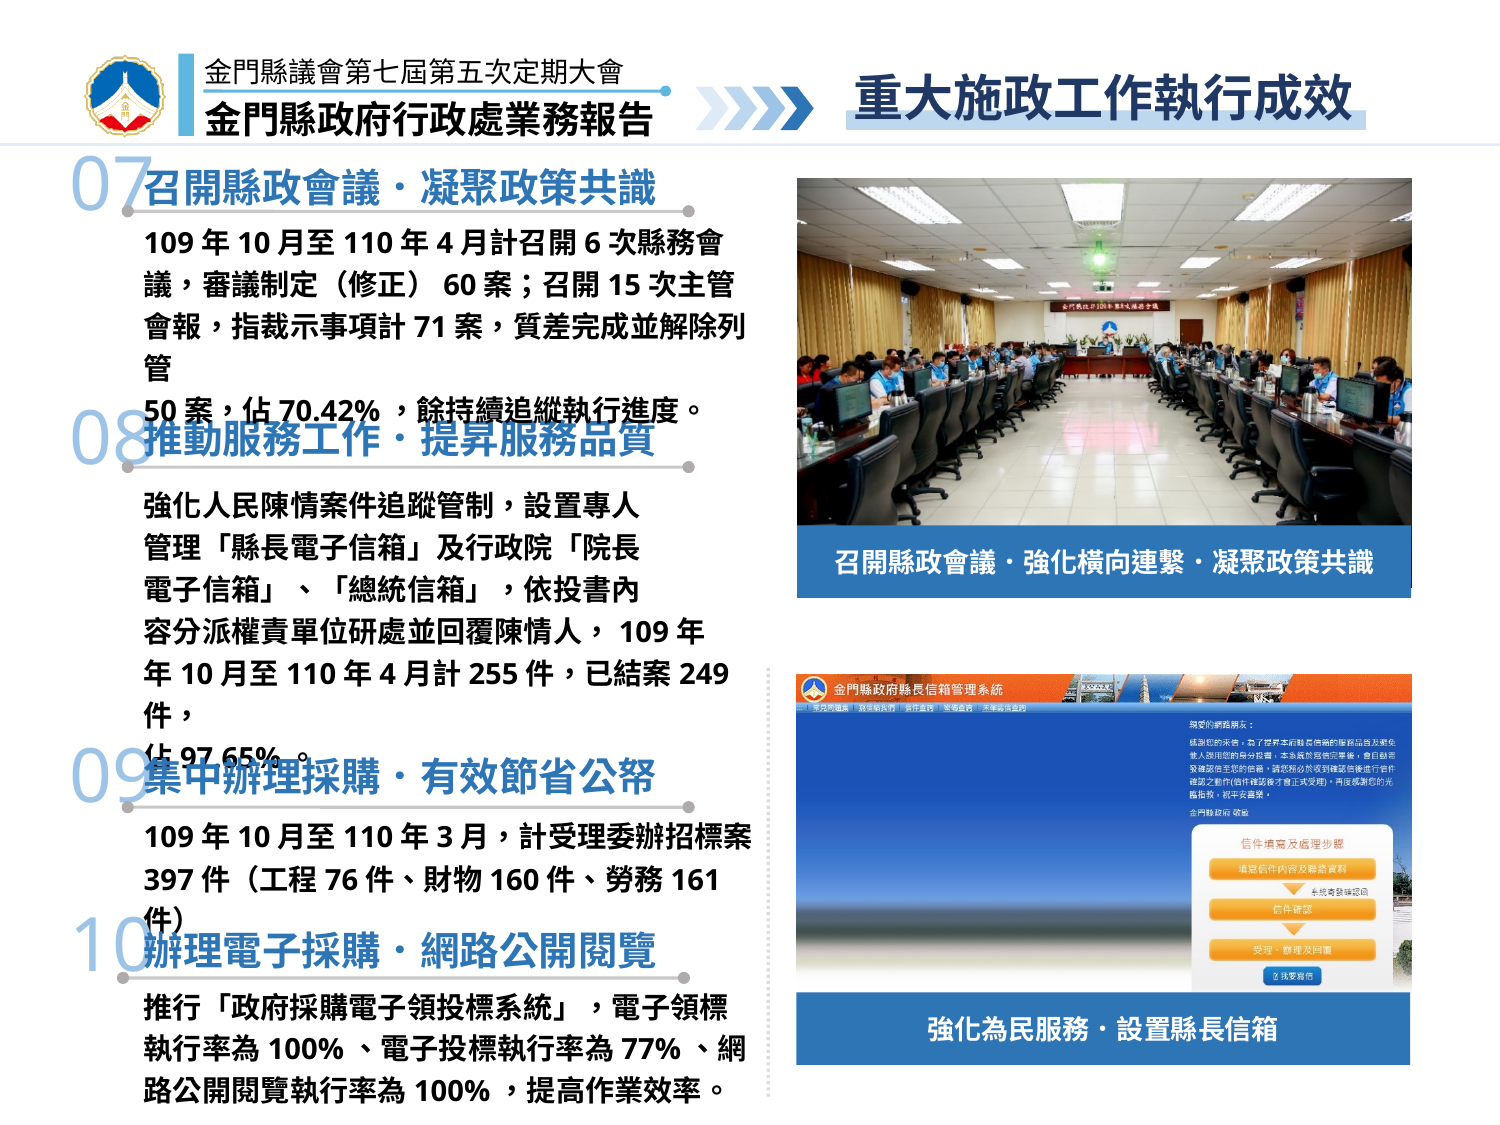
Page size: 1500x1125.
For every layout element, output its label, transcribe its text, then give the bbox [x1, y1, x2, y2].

text_box 金門縣議會第七屆第五次定期大會 [189, 47, 670, 88]
text_box [682, 801, 695, 814]
text_box 109年10月至110年3月，計受理委辦招標案 397件（工程76件、財物160件、勞務161件） [129, 804, 768, 946]
text_box 08 [122, 441, 129, 459]
text_box [752, 86, 786, 131]
text_box 金門縣政府行政處業務報告 [189, 88, 688, 149]
text_box [121, 205, 134, 218]
text_box [682, 460, 695, 474]
text_box [121, 460, 134, 474]
text_box 辦理電子採購．網路公開閱覽 [129, 918, 674, 974]
text_box 推動服務工作．提昇服務品質 [129, 435, 674, 465]
text_box 09 [122, 754, 129, 776]
text_box [660, 85, 672, 97]
picture [797, 178, 1412, 525]
text_box 10 [122, 923, 129, 965]
text_box 強化人民陳情案件追蹤管制，設置專人 管理「縣長電子信箱」及行政院「院長 電子信箱」、「總統信箱」，依投書內 容分派權責單位研處並回覆陳情人，109年 年10月至110年4月計255件，已結案249件， 佔97.65%。 [129, 473, 768, 782]
picture [796, 674, 1412, 1027]
text_box 08 [54, 382, 129, 487]
text_box [780, 86, 814, 131]
text_box 強化為民服務．設置縣長信箱 [796, 992, 1411, 1065]
picture [50, 46, 187, 149]
text_box 集中辦理採購．有效節省公帑 [129, 744, 674, 804]
text_box 重大施政工作執行成效 [809, 58, 1369, 134]
text_box [116, 971, 130, 985]
text_box 08 [124, 416, 129, 430]
text_box [121, 801, 134, 814]
text_box 推行「政府採購電子領投標系統」，電子領標執行率為100%、電子投標執行率為77%、網路公開閱覽執行率為100%，提高作業效率。 [129, 974, 768, 1116]
text_box 09 [54, 719, 181, 825]
text_box [677, 971, 691, 985]
text_box 召開縣政會議．凝聚政策共識 [129, 155, 674, 209]
text_box 10 [54, 889, 181, 994]
text_box 07 [54, 149, 181, 233]
text_box [695, 86, 729, 131]
text_box 召開縣政會議．強化橫向連繫．凝聚政策共識 [797, 525, 1412, 598]
text_box 109年10月至110年4月計召開6次縣務會議，審議制定（修正）60案；召開15次主管會報，指裁示事項計71案，質差完成並解除列管 50案，佔70.42%，餘持續追縱執行進度。 [129, 210, 768, 435]
text_box [682, 205, 695, 218]
text_box [723, 86, 758, 131]
